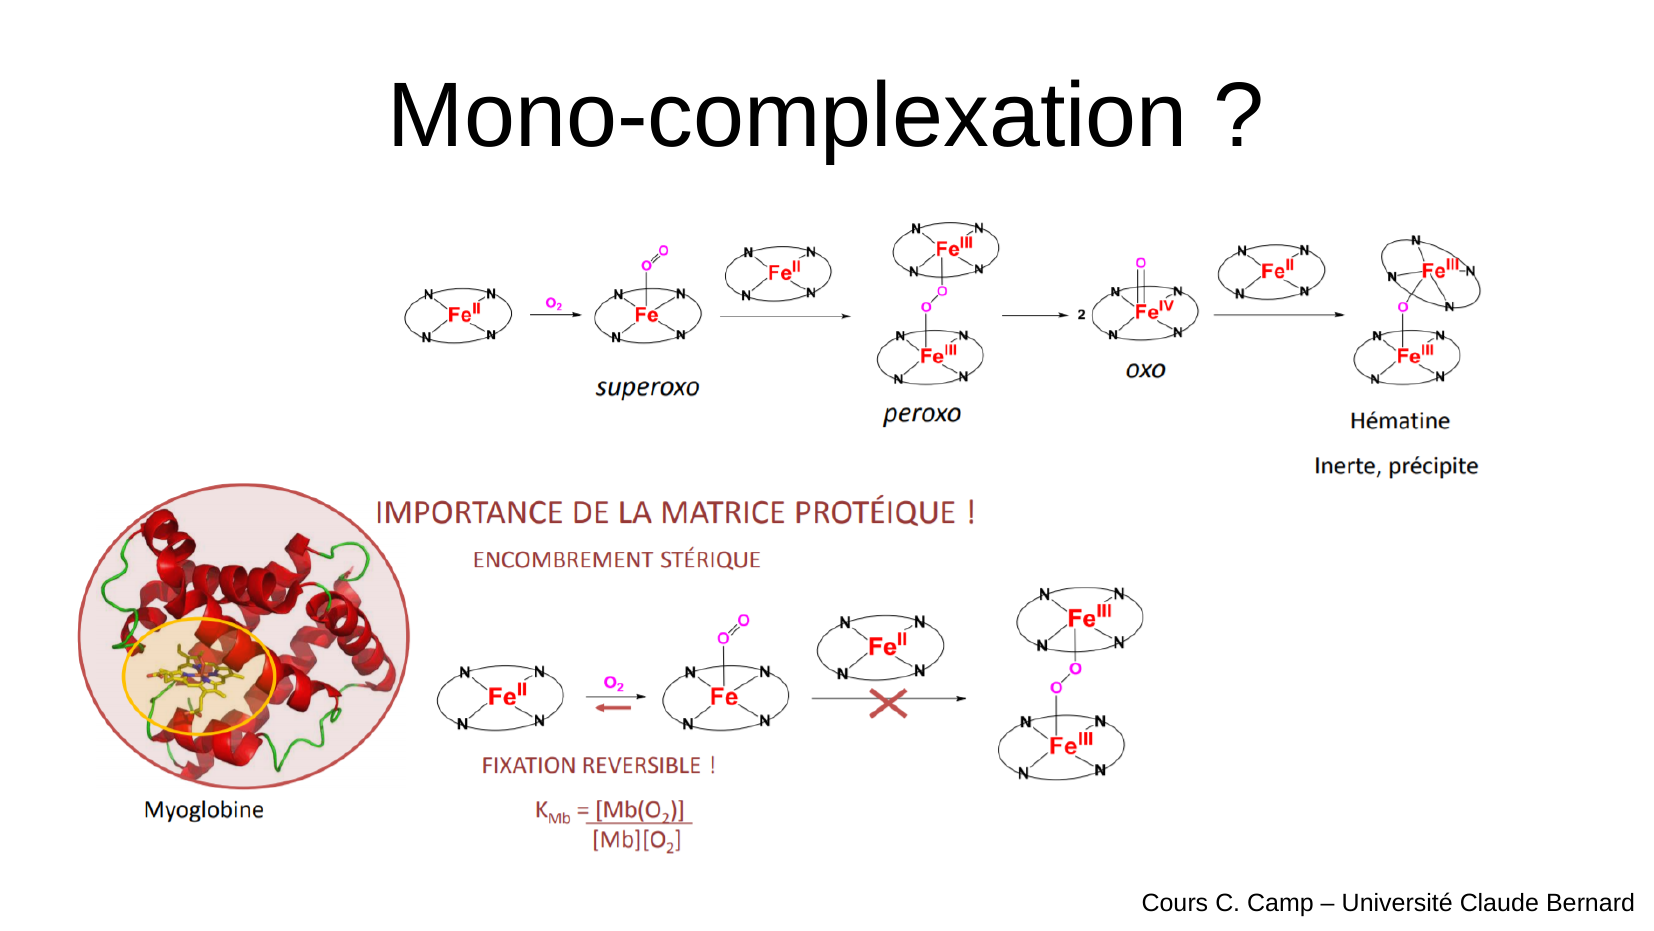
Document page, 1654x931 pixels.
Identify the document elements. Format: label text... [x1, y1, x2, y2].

picture [58, 177, 1489, 863]
title Mono-complexation ? [82, 37, 1571, 193]
text_box Cours C. Camp – Université Claude Bernard [1126, 881, 1654, 931]
